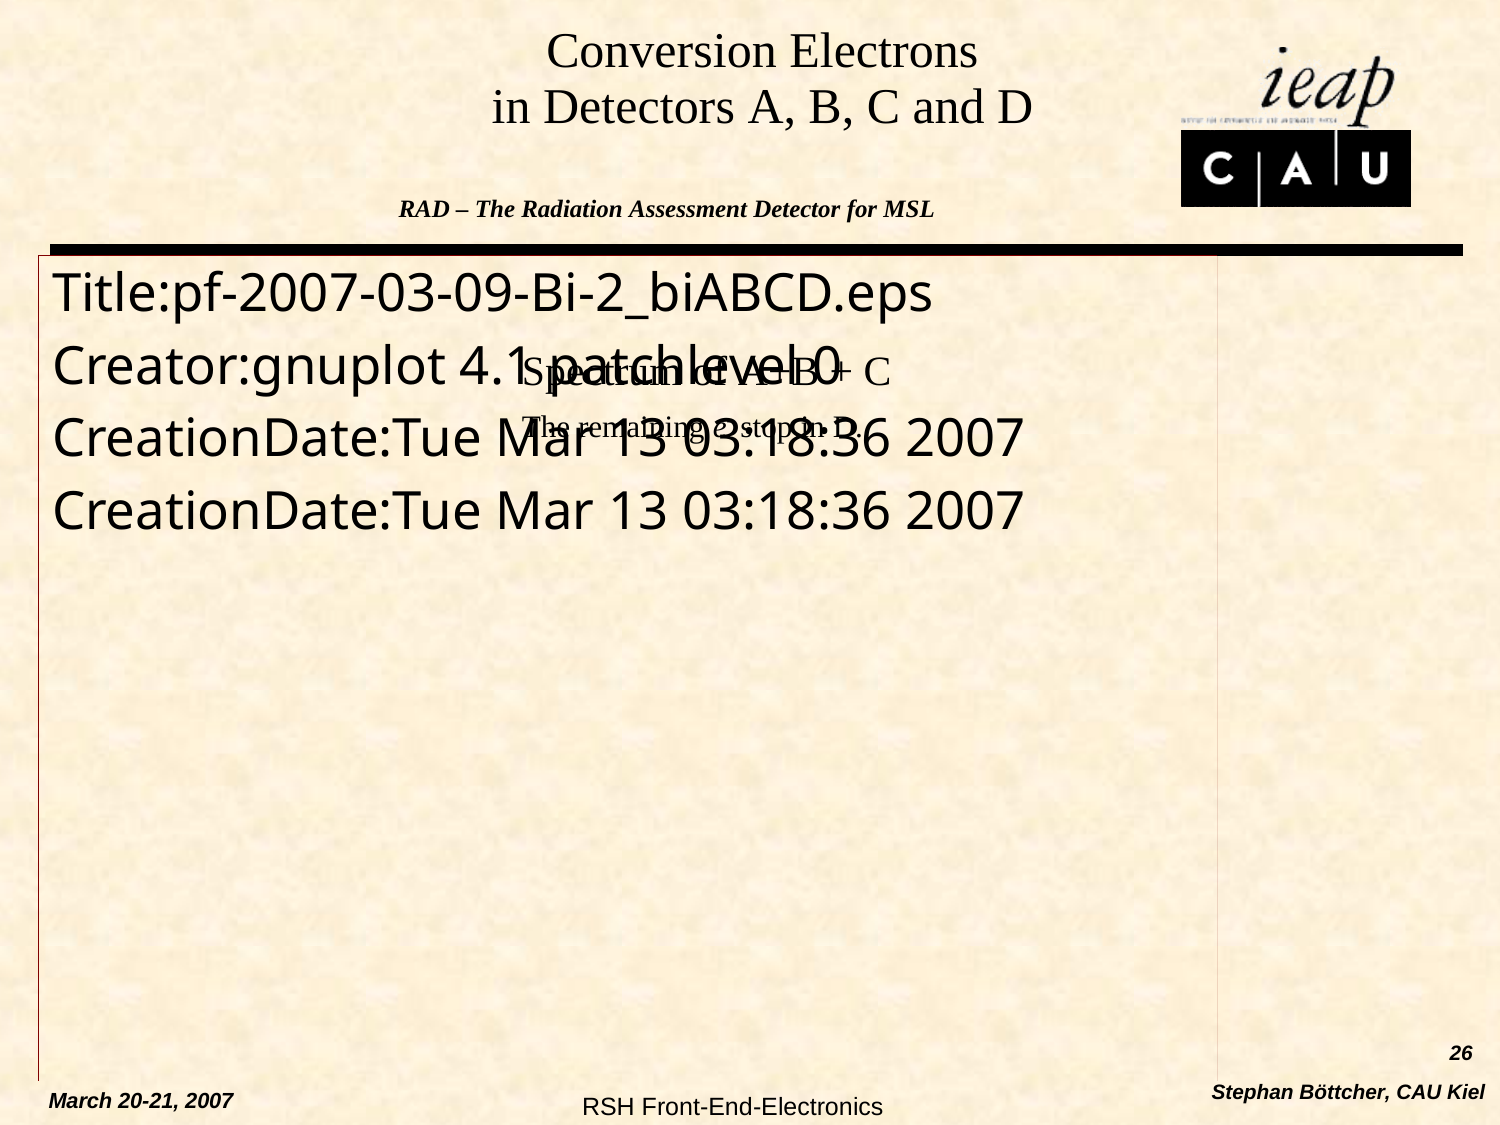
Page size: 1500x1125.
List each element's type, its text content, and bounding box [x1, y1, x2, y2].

picture [0, 0, 1500, 1125]
list Spectrum of A+B + C The remaining e- stop in D. [521, 348, 1063, 490]
title Conversion Electrons in Detectors A, B, C and D [299, 8, 1225, 205]
